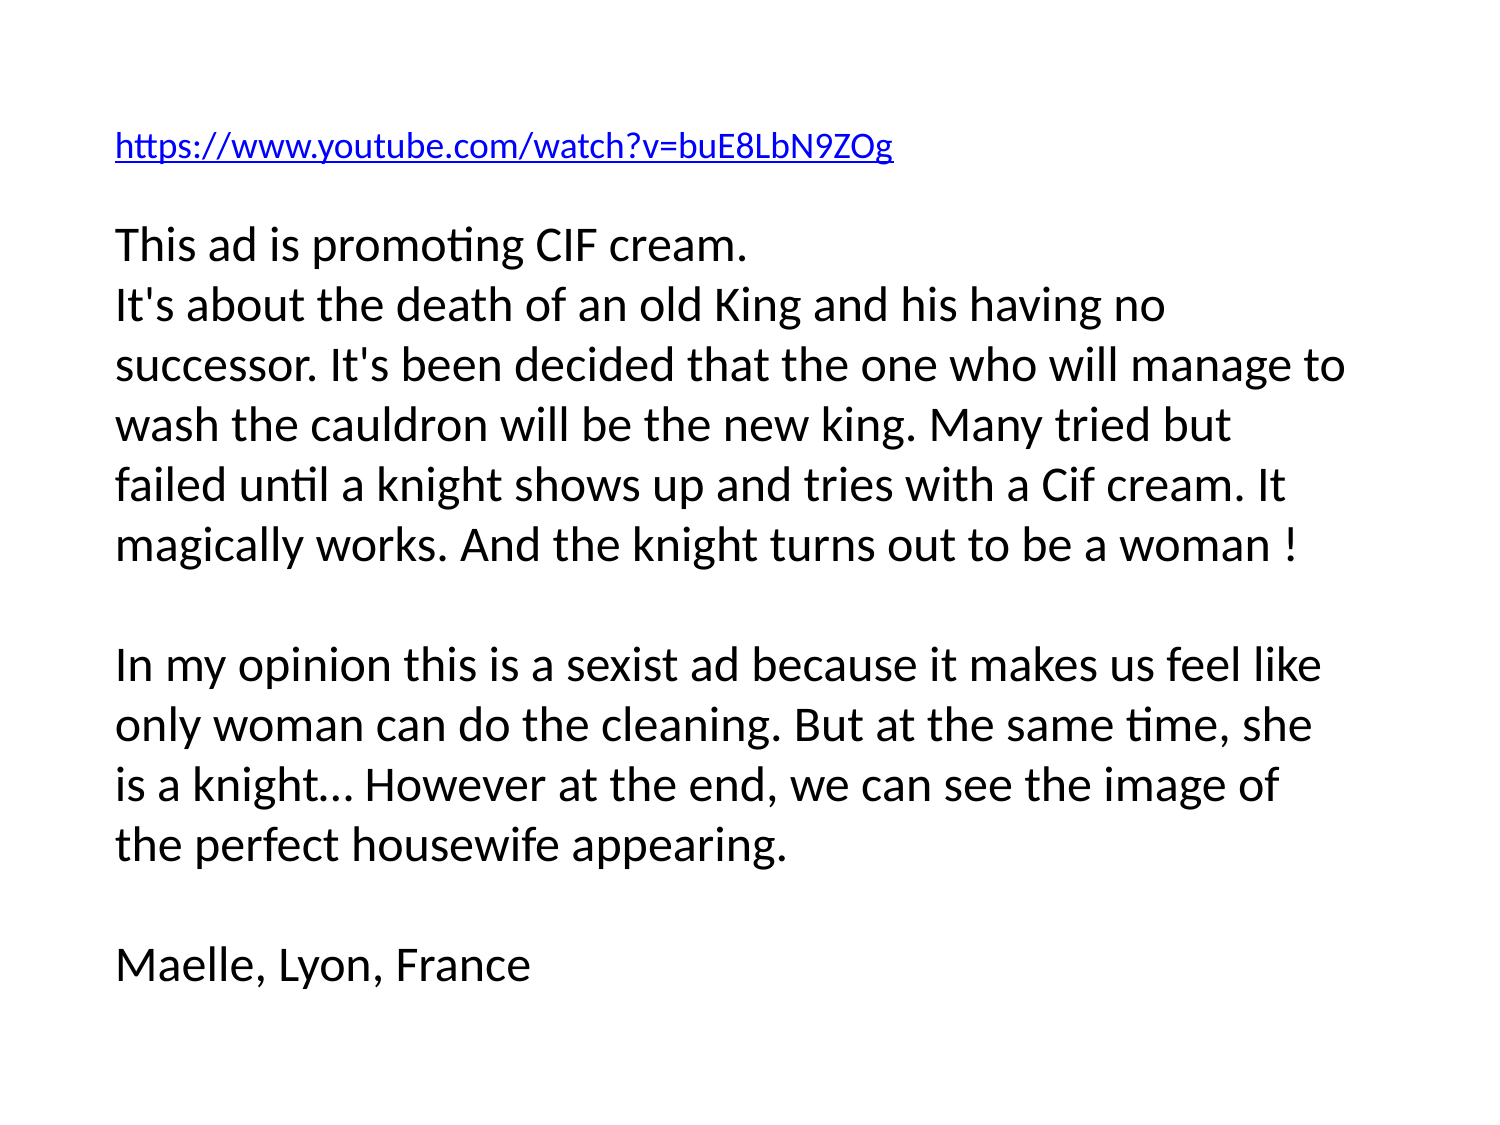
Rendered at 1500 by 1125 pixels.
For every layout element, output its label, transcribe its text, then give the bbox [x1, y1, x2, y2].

text_box https://www.youtube.com/watch?v=buE8LbN9ZOg This ad is promoting CIF cream. It's about the death of an old King and his having no successor. It's been decided that the one who will manage to wash the cauldron will be the new king. Many tried but failed until a knight shows up and tries with a Cif cream. It magically works. And the knight turns out to be a woman ! In my opinion this is a sexist ad because it makes us feel like only woman can do the cleaning. But at the same time, she is a knight… However at the end, we can see the image of the perfect housewife appearing. Maelle, Lyon, France [100, 113, 1365, 1044]
